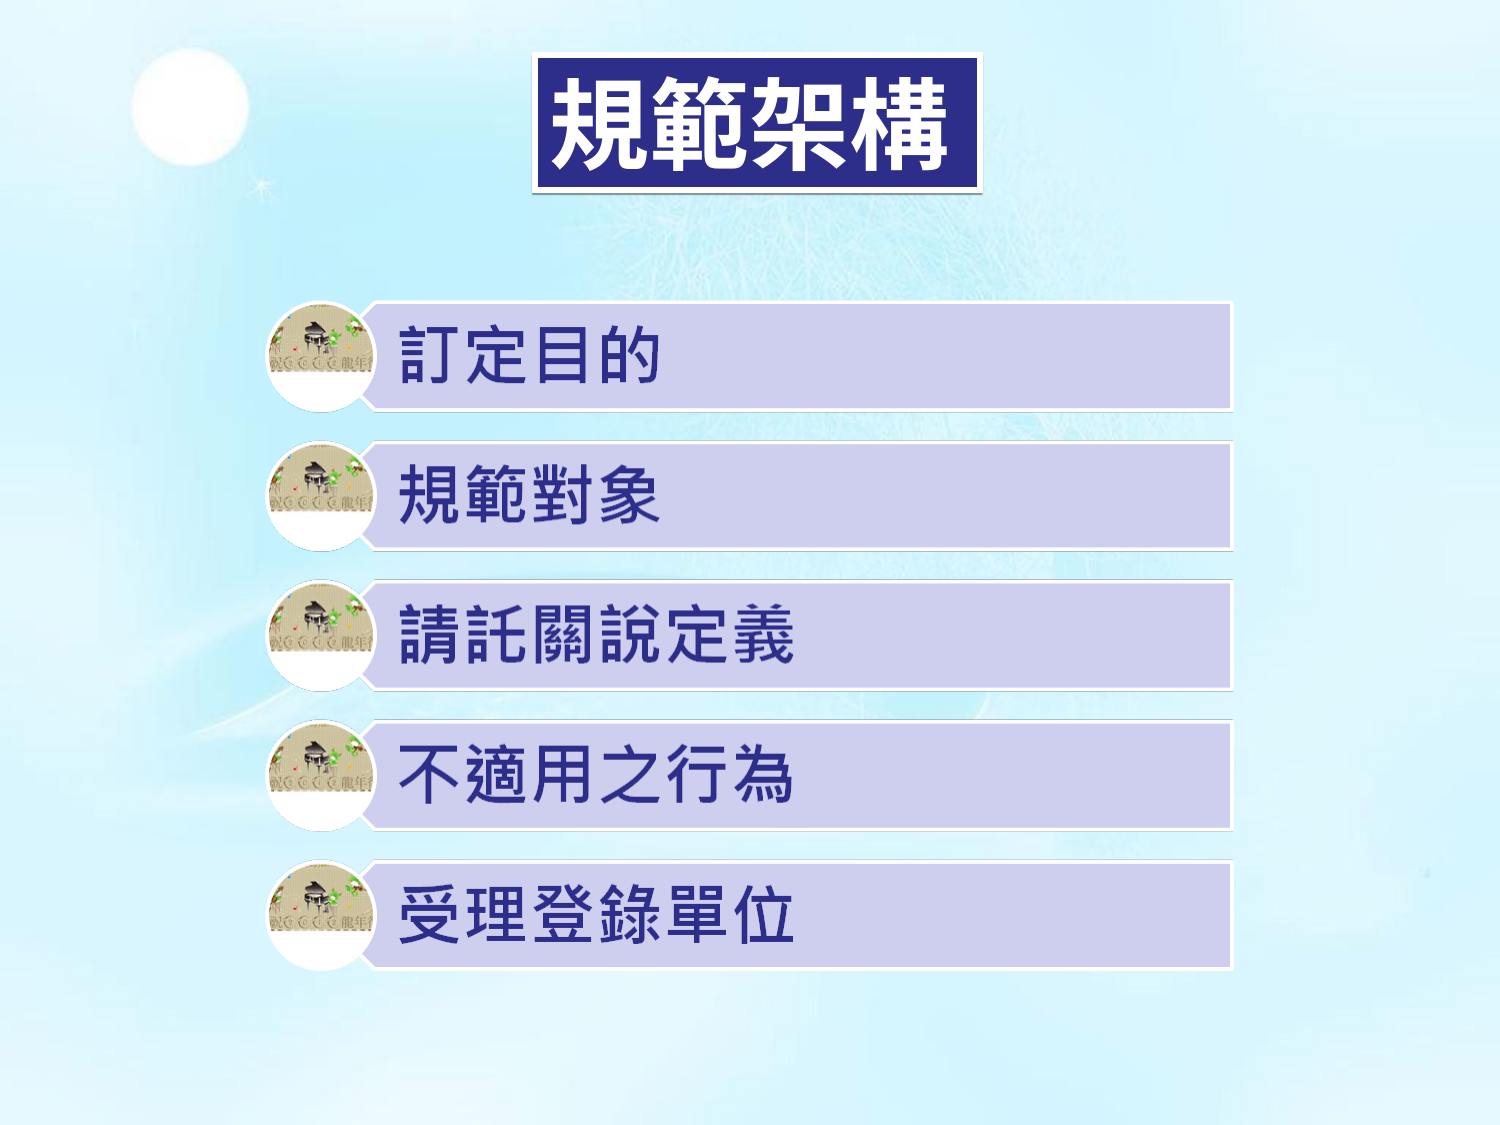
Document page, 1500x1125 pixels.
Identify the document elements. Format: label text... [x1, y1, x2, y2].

text_box 規範架構 [534, 54, 981, 191]
picture [0, 0, 1500, 1125]
